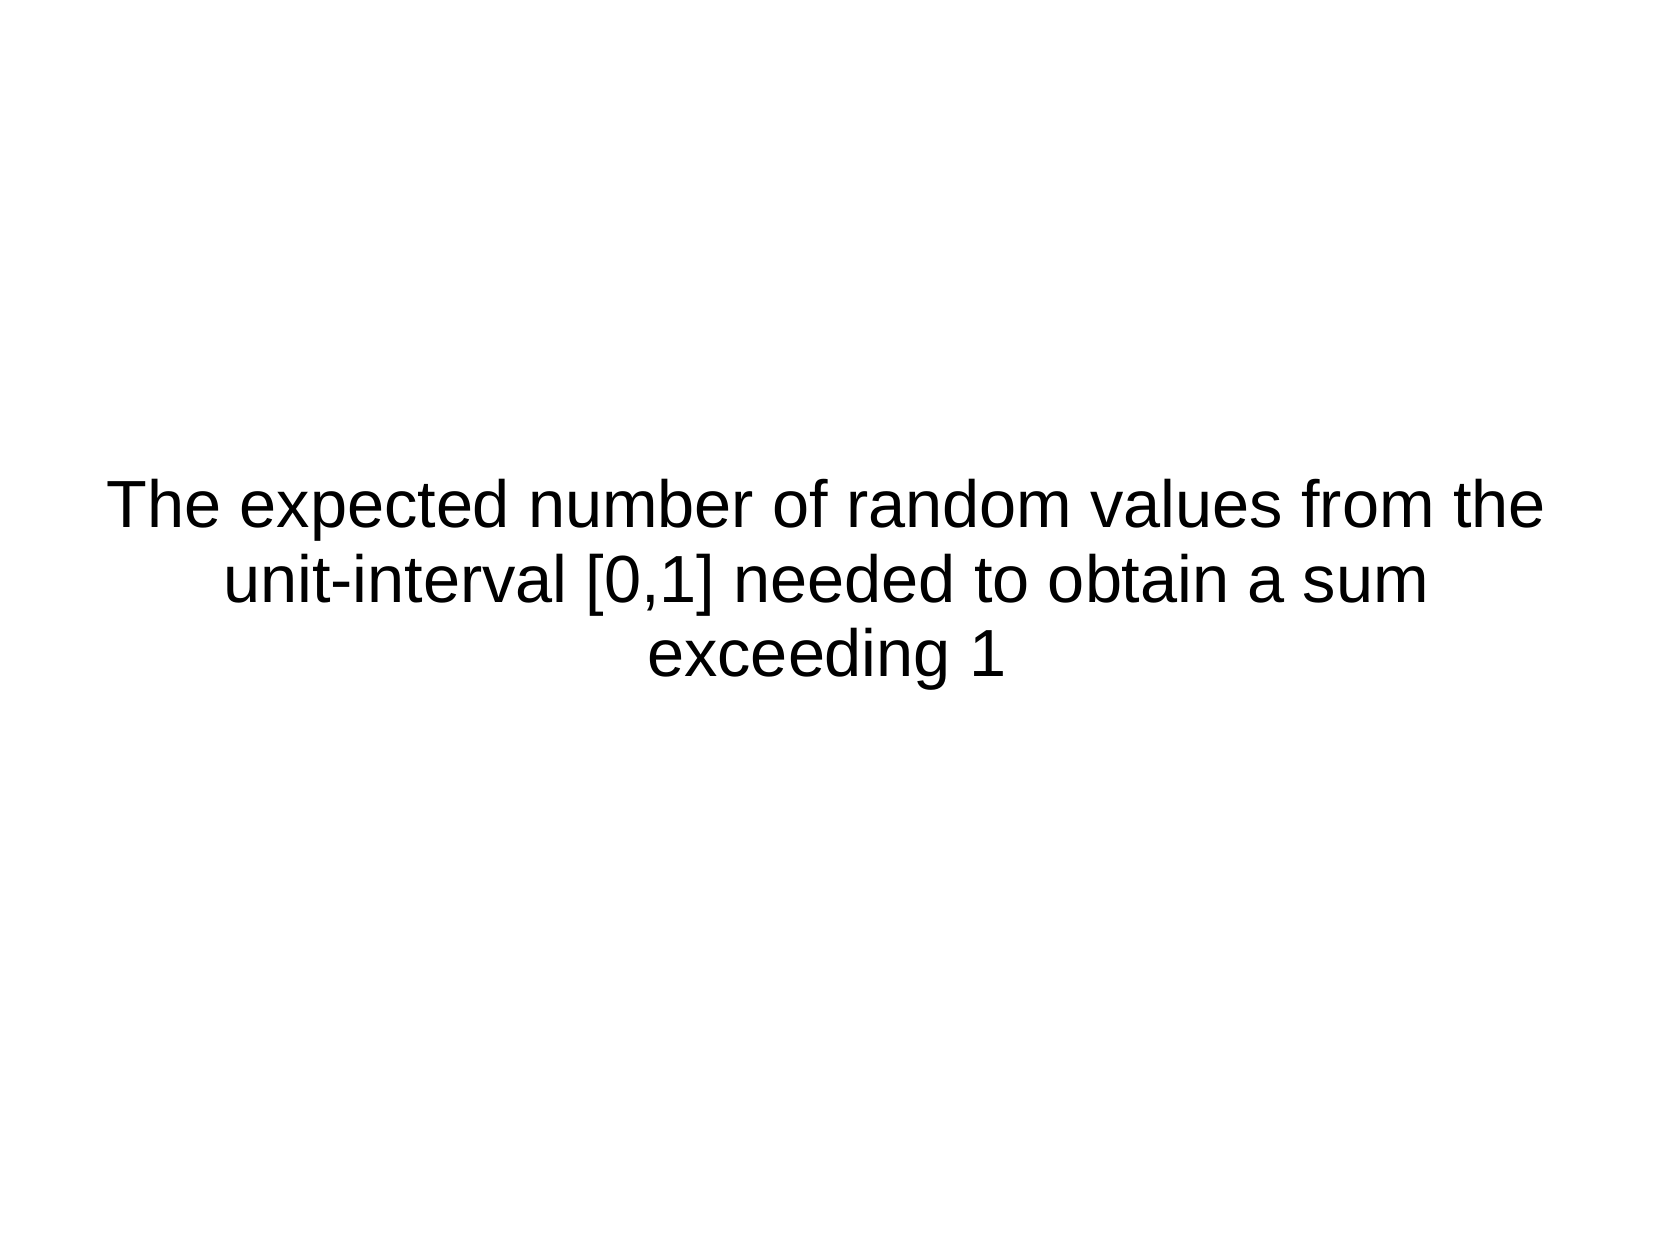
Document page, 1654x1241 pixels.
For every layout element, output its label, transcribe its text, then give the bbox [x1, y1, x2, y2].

subtitle The expected number of random values from the unit-interval [0,1] needed to obtain a sum exceeding 1 [82, 56, 1571, 1102]
